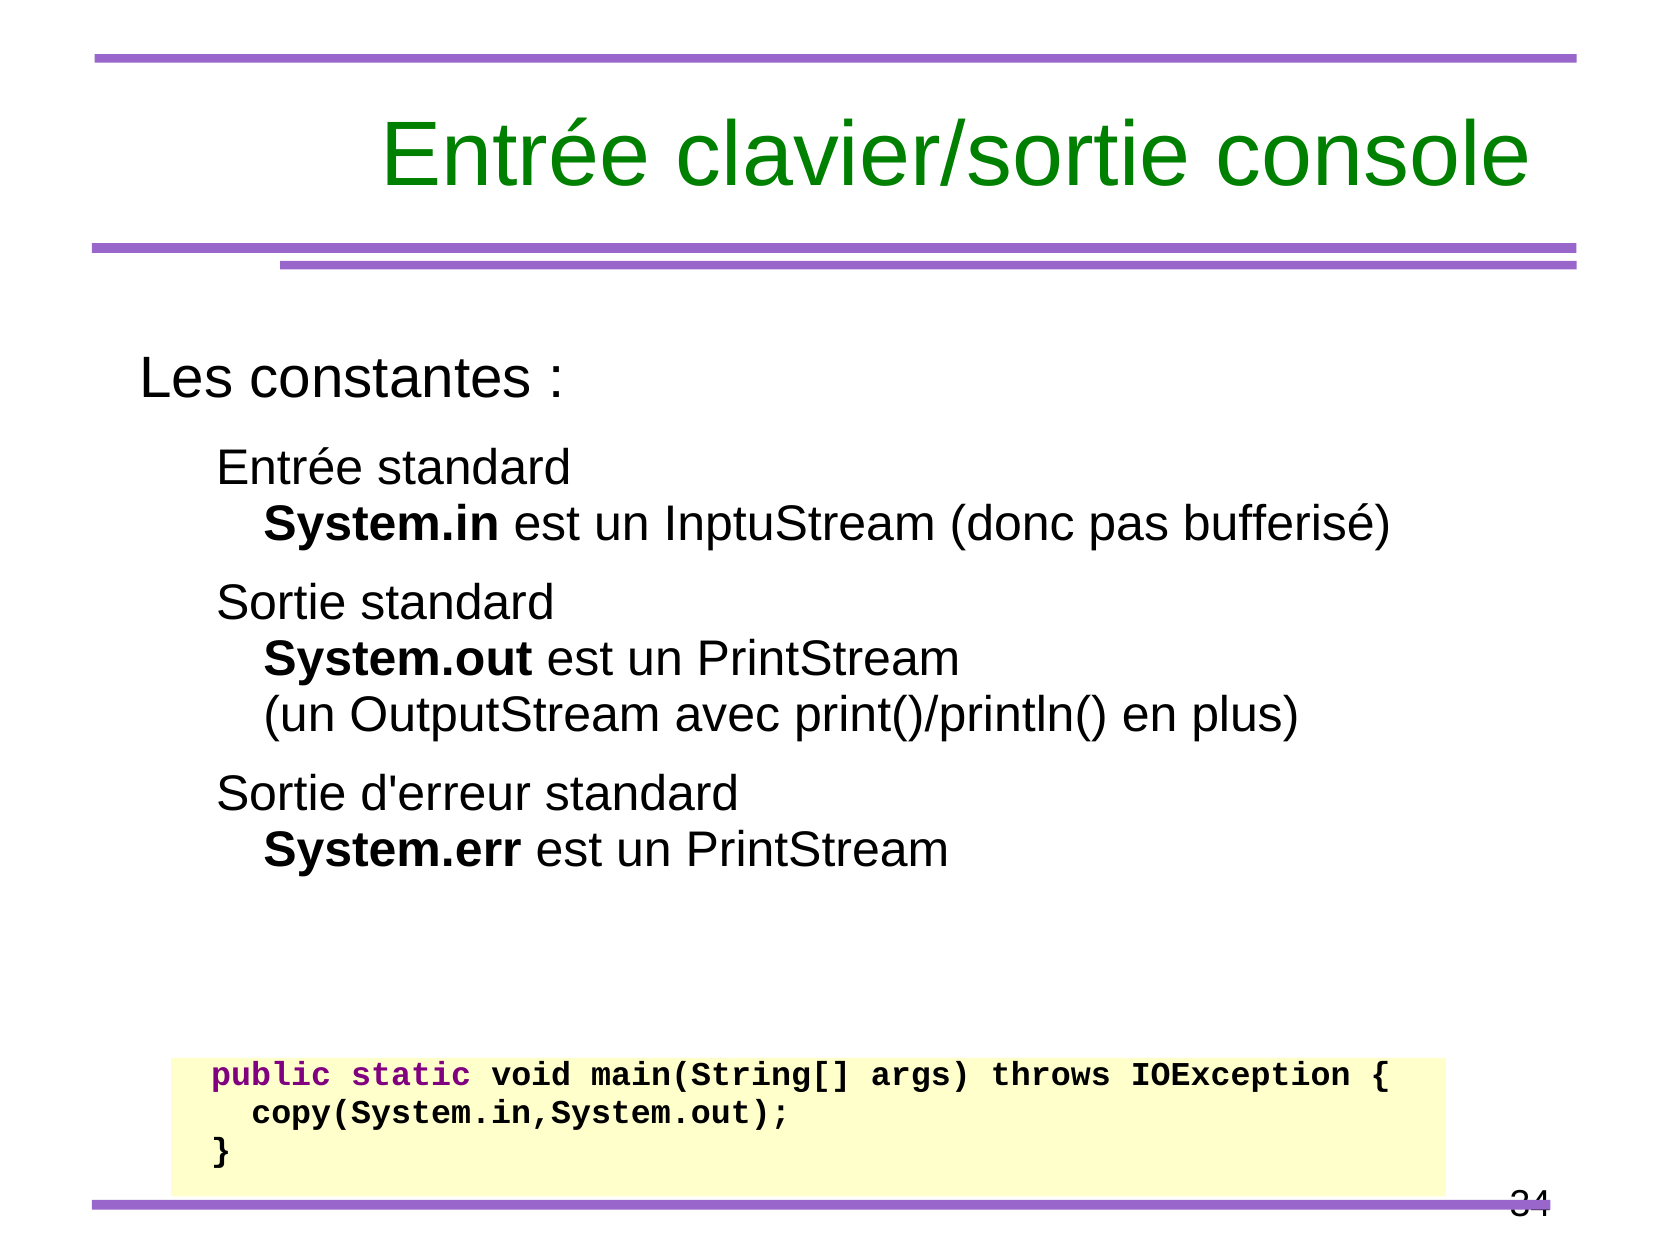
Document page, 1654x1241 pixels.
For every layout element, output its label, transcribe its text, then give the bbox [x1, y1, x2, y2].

text_box public static void main(String[] args) throws IOException { copy(System.in,System.out); } [171, 1057, 1446, 1197]
list Les constantes : Entrée standard System.in est un InptuStream (donc pas bufferisé) Sortie standard System.out est un PrintStream (un OutputStream avec print()/println() en plus) Sortie d'erreur standard System.err est un PrintStream [121, 344, 1534, 1127]
title Entrée clavier/sortie console [121, 49, 1534, 257]
